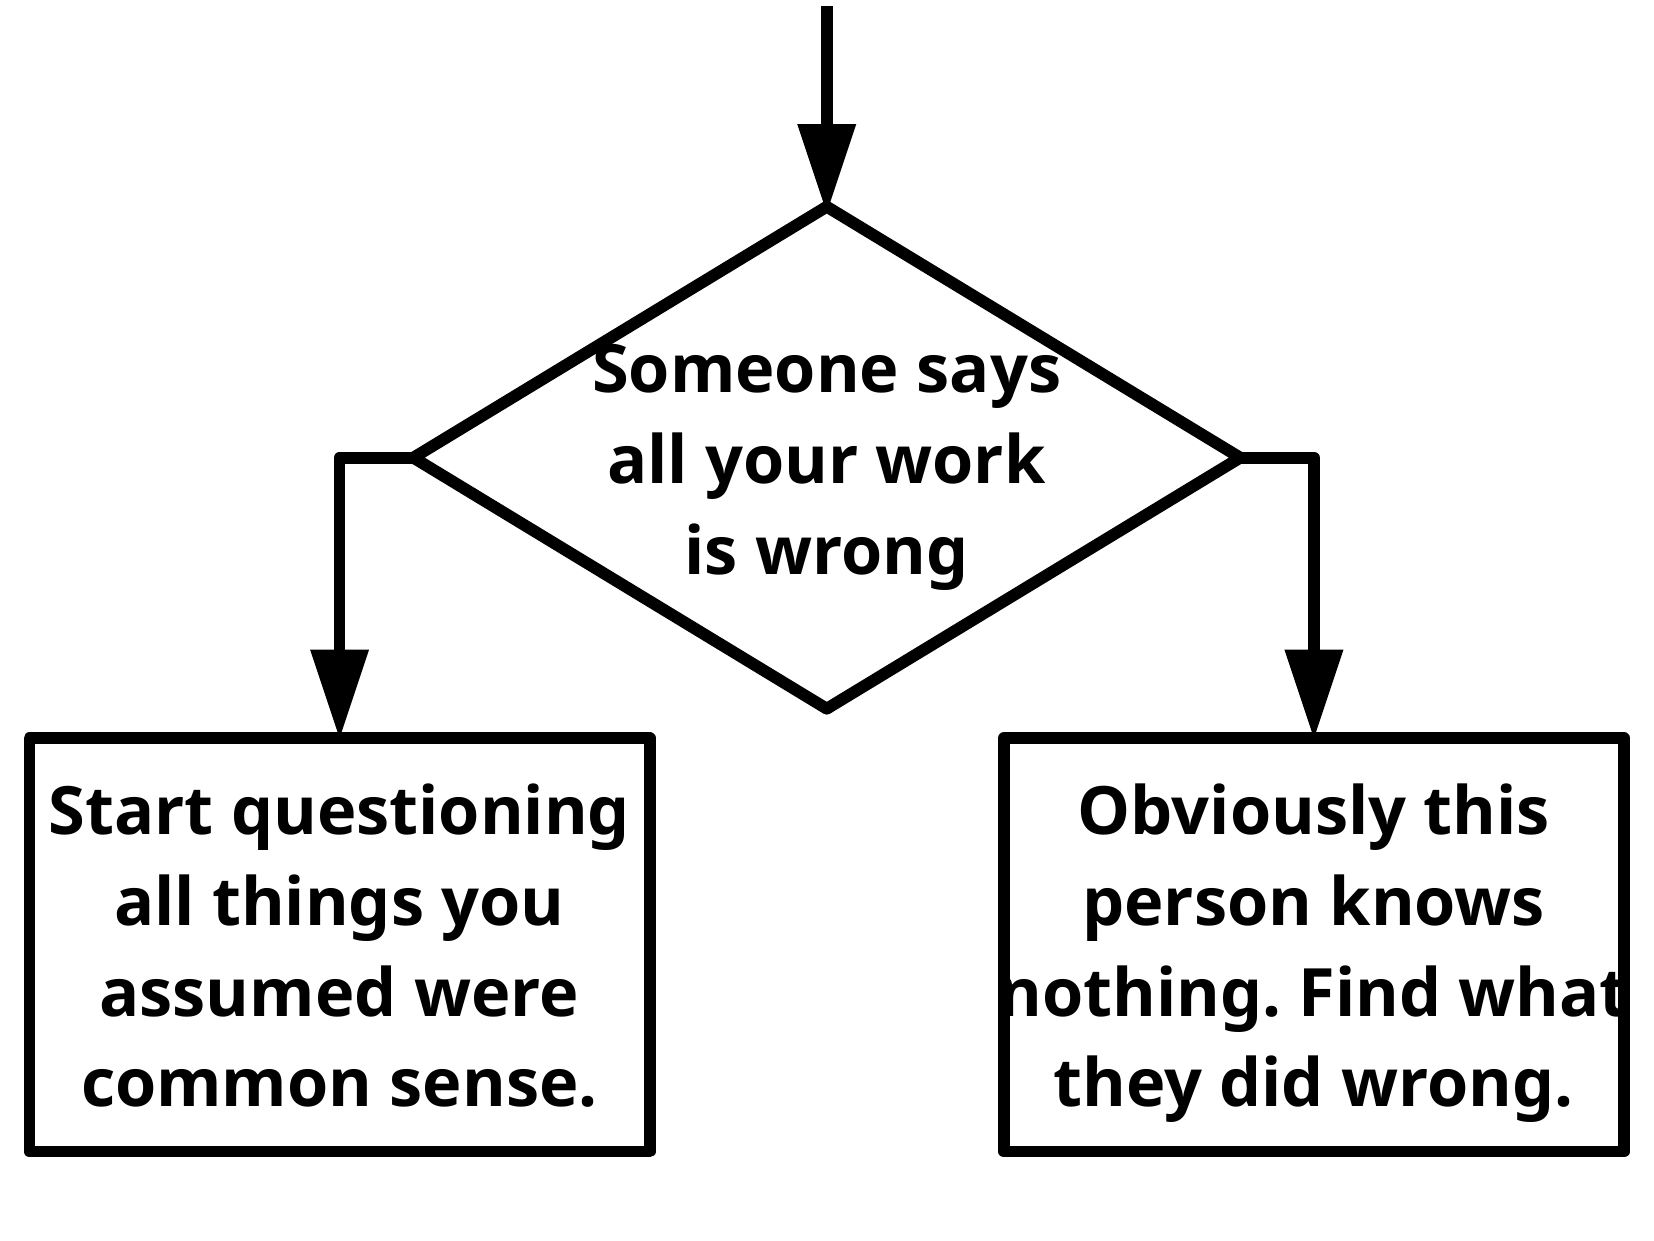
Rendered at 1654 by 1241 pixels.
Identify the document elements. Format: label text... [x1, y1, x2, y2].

text_box Obviously this person knows nothing. Find what they did wrong. [1003, 738, 1625, 1152]
text_box Someone says all your work is wrong [413, 208, 1240, 709]
text_box Start questioning all things you assumed were common sense. [29, 738, 650, 1152]
